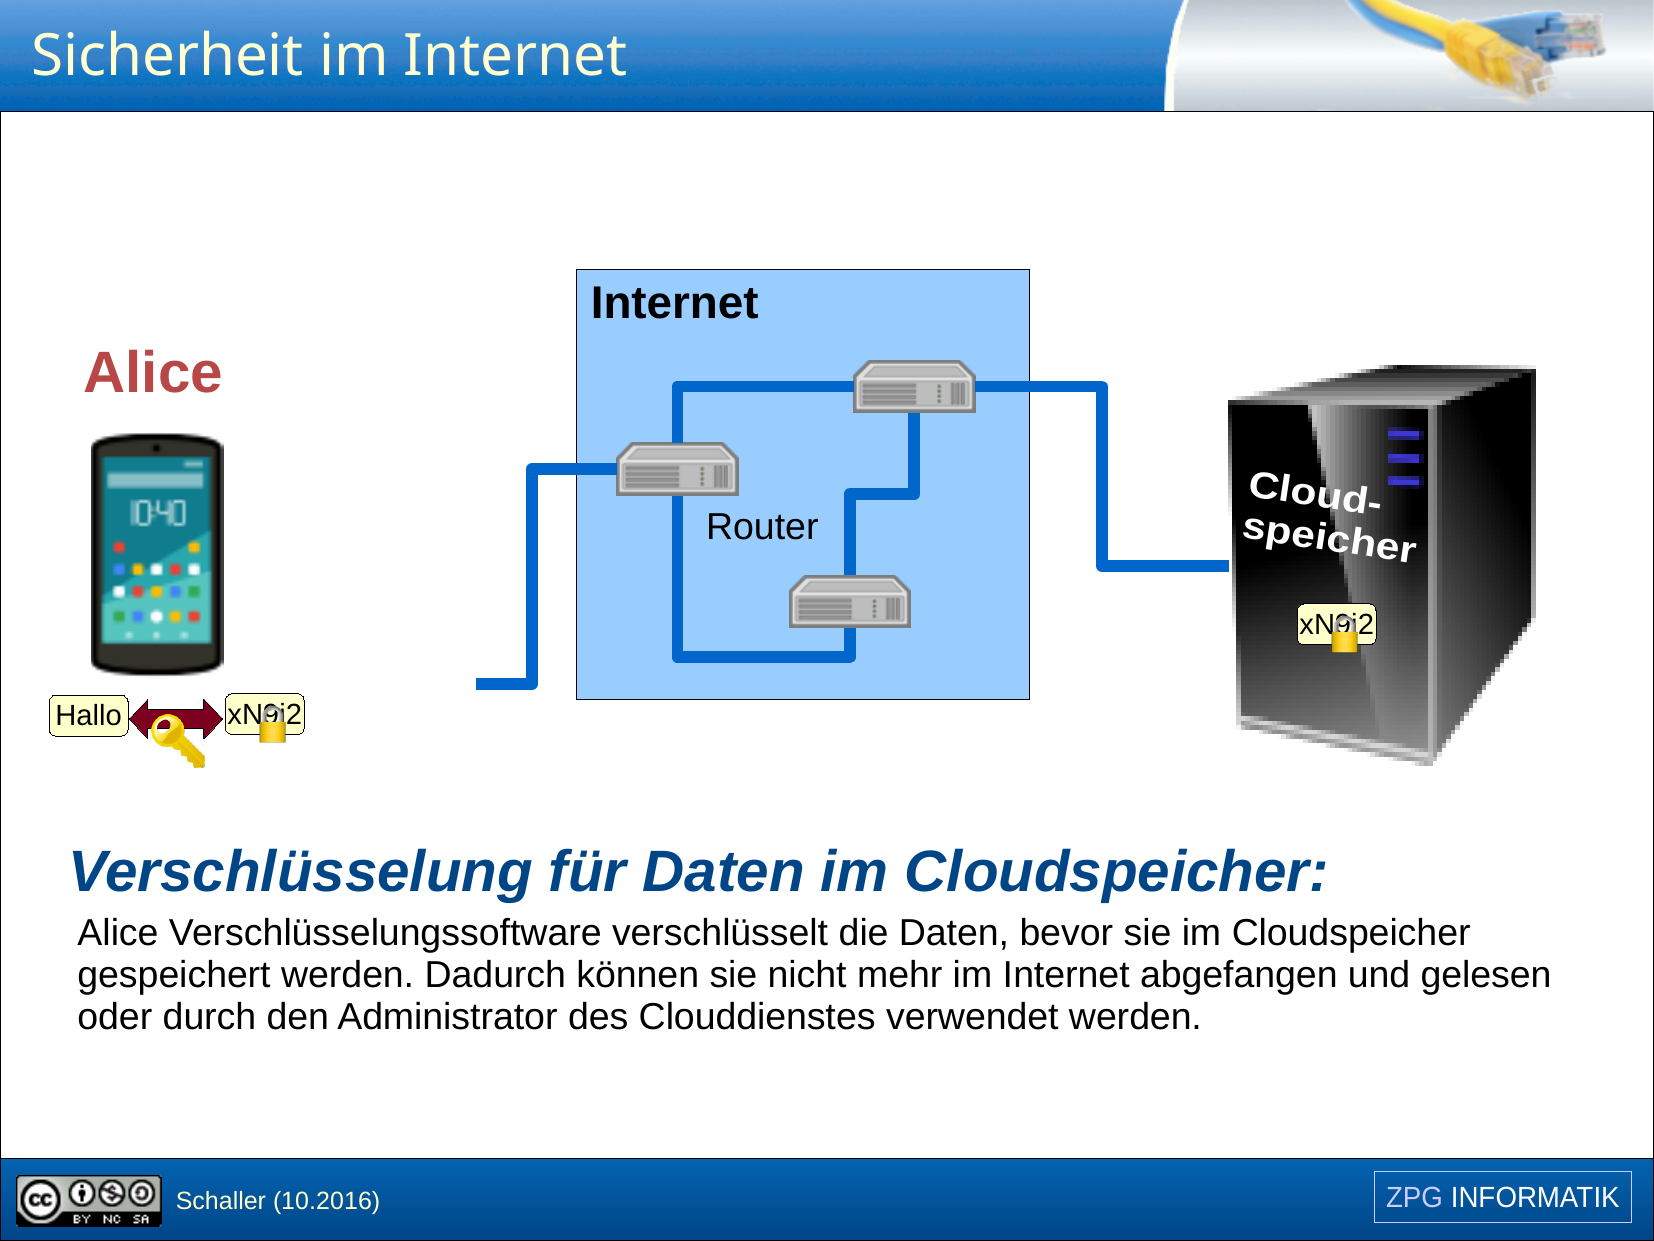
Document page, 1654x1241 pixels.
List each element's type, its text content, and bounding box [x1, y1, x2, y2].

picture [0, 0, 1654, 111]
text_box Internet [683, 392, 908, 651]
text_box Hallo [49, 695, 129, 737]
picture [1228, 365, 1536, 766]
title Sicherheit im Internet [31, 14, 1151, 92]
text_box Router [691, 498, 880, 556]
text_box Internet [576, 269, 1030, 463]
picture [259, 705, 286, 743]
text_box xN9i2 [1297, 603, 1377, 645]
picture [616, 442, 739, 496]
picture [91, 432, 224, 679]
picture [16, 1175, 162, 1227]
text_box Cloud-speicher [1217, 453, 1488, 634]
text_box Verschlüsselung für Daten im Cloudspeicher: [53, 831, 1556, 920]
picture [151, 714, 205, 768]
text_box xN9i2 [225, 693, 305, 735]
text_box Internet [576, 392, 1030, 700]
picture [853, 360, 976, 413]
picture [789, 575, 911, 628]
text_box [129, 699, 223, 739]
text_box Alice Verschlüsselungssoftware verschlüsselt die Daten, bevor sie im Cloudspeicher gespeichert werden. Dadurch können sie nicht mehr im Internet abgefangen und gelesen oder durch den Administrator des Clouddienstes verwendet werden. [62, 862, 1582, 1046]
text_box Alice [68, 332, 277, 414]
